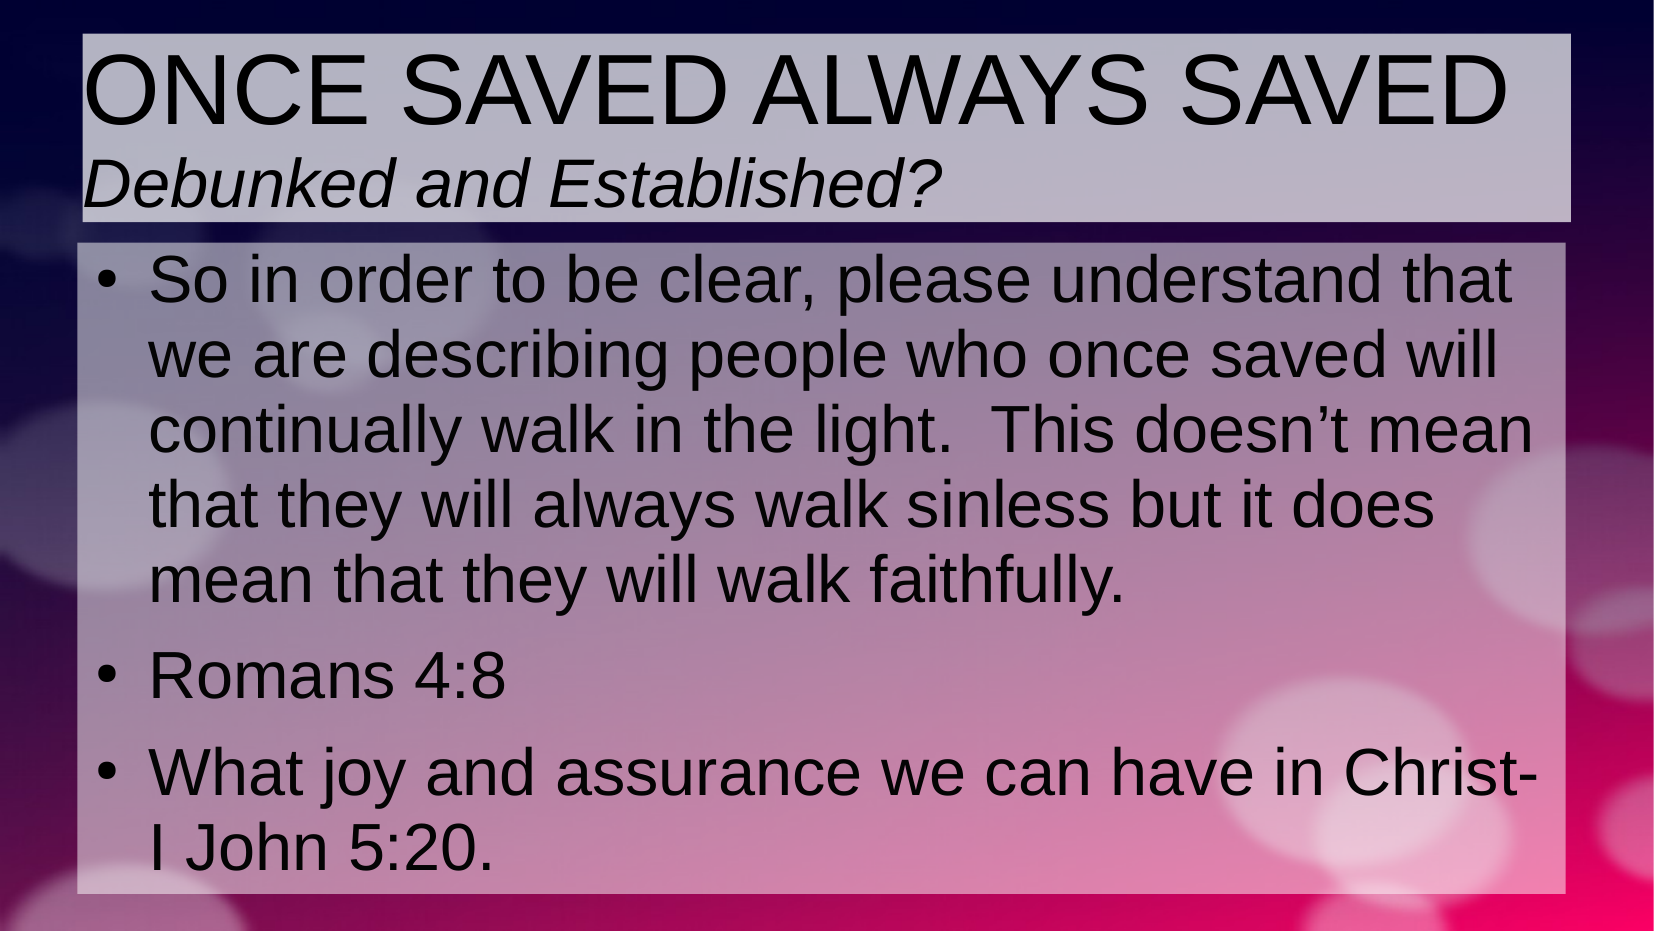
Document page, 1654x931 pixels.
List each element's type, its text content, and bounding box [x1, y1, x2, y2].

picture [0, 0, 1654, 931]
title ONCE SAVED ALWAYS SAVED Debunked and Established? [82, 33, 1571, 223]
list So in order to be clear, please understand that we are describing people who once saved will continually walk in the light. This doesn’t mean that they will always walk sinless but it does mean that they will walk faithfully. Romans 4:8 What joy and assurance we can have in Christ- I John 5:20. [77, 242, 1566, 894]
